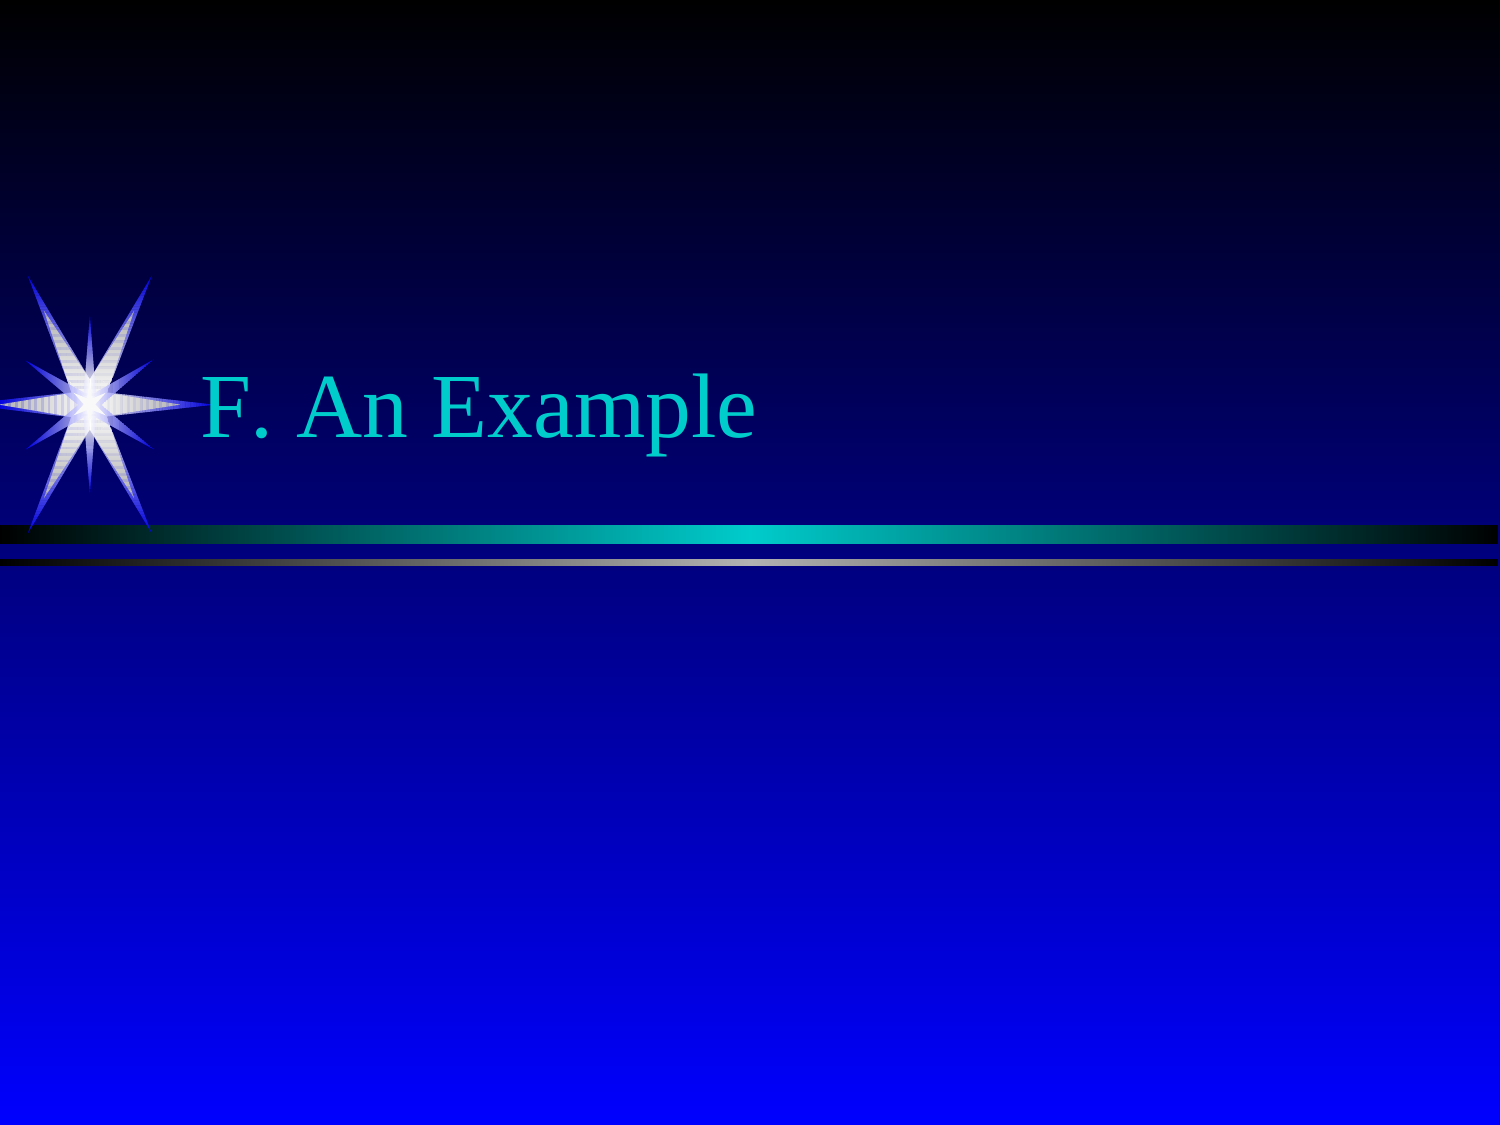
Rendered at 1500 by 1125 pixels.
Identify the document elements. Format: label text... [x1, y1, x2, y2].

title F. An Example [200, 312, 1476, 501]
